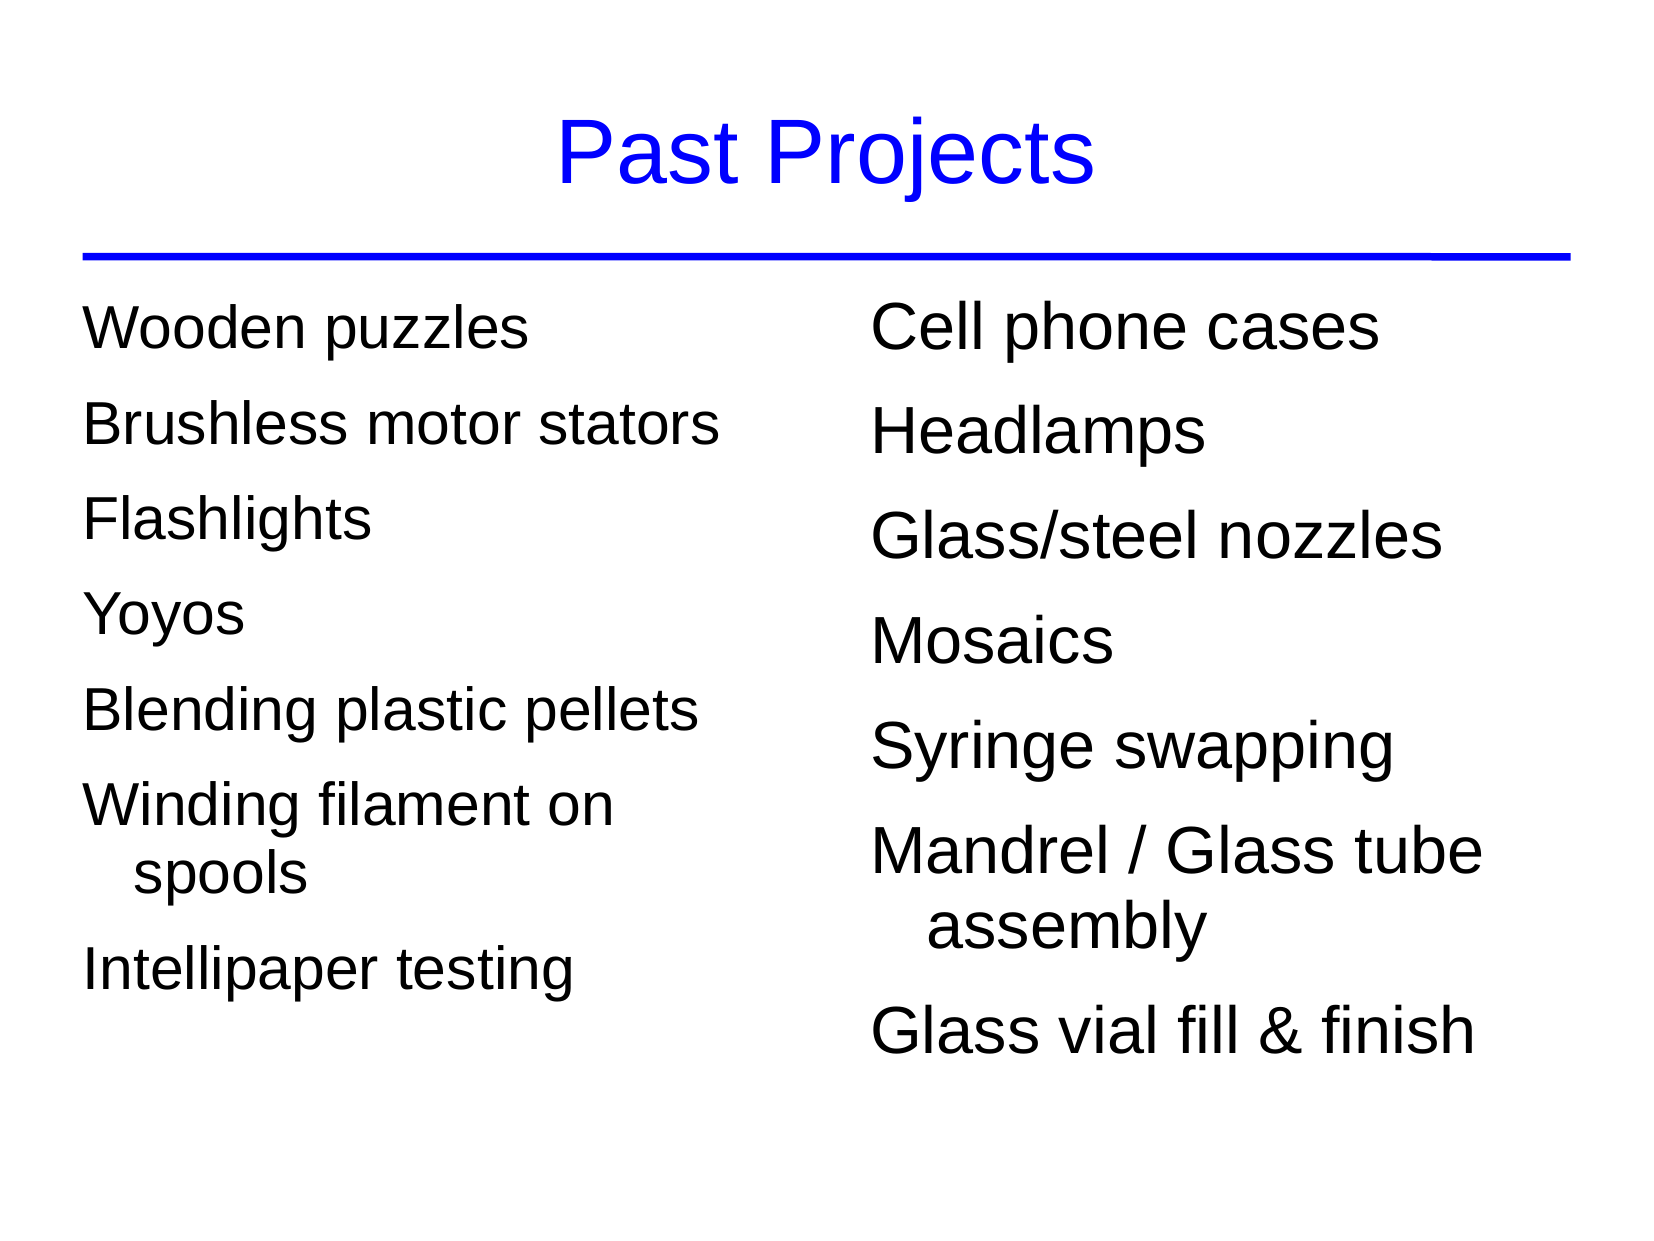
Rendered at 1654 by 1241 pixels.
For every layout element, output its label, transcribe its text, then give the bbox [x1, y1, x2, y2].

list Cell phone cases Headlamps Glass/steel nozzles Mosaics Syringe swapping Mandrel / Glass tube assembly Glass vial fill & finish [870, 285, 1568, 1186]
list Wooden puzzles Brushless motor stators Flashlights Yoyos Blending plastic pellets Winding filament on spools Intellipaper testing [82, 290, 781, 1009]
title Past Projects [82, 49, 1571, 256]
